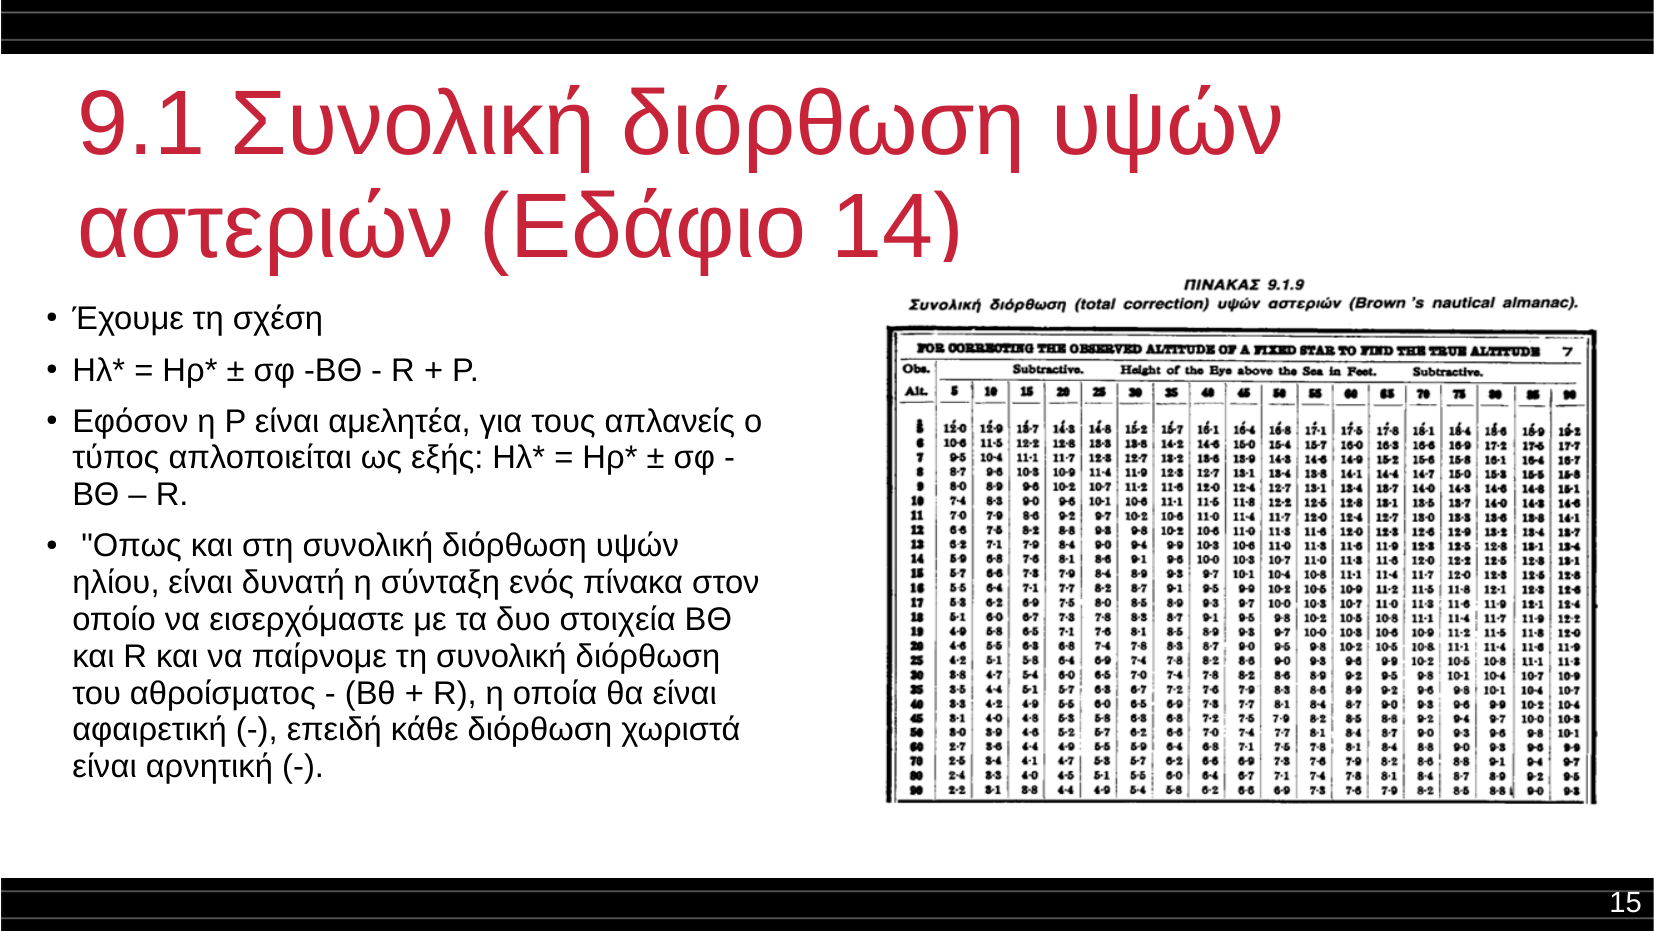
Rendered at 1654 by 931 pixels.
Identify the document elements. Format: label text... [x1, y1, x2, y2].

picture [862, 262, 1628, 815]
list Έχουμε τη σχέση Ηλ* = Ηρ* ± σφ -ΒΘ - R + Ρ. Εφόσον η Ρ είναι αμελητέα, για τους απλανείς ο τύπος απλοποιείται ως εξής: Ηλ* = Ηρ* ± σφ - ΒΘ – R. "Οπως και στη συνολική διόρθωση υψών ηλίου, είναι δυνατή η σύνταξη ενός πίνακα στον οποίο να εισερχόμαστε με τα δυο στοιχεία ΒΘ και R και να παίρνομε τη συνολική διόρθωση του αθροίσματος - (Βθ + R), η οποία θα είναι αφαιρετική (-), επειδή κάθε διόρθωση χωριστά είναι αρνητική (-). [37, 300, 764, 786]
title 9.1 Συνολική διόρθωση υψών αστεριών (Εδάφιο 14) [77, 71, 1566, 277]
picture [1, 0, 1654, 54]
picture [1, 878, 1654, 931]
